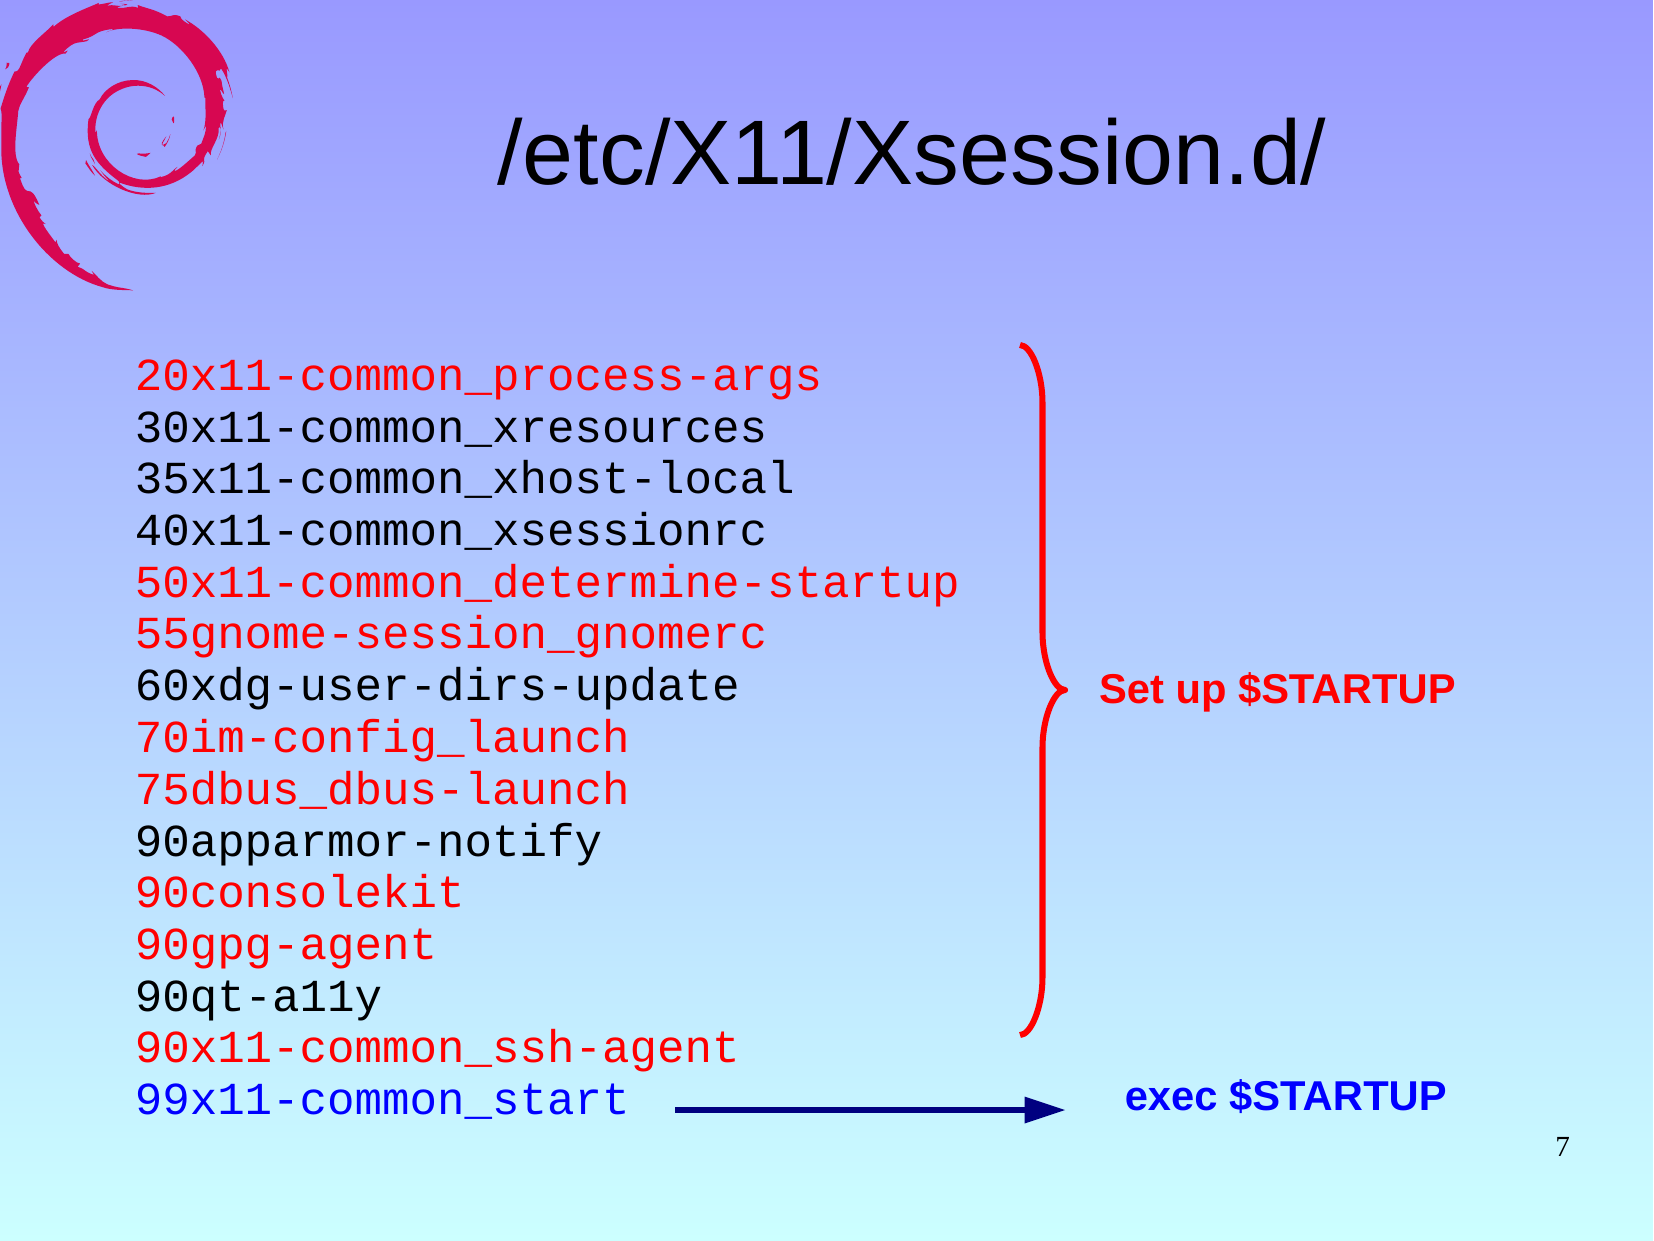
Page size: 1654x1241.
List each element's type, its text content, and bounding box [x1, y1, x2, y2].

text_box 20x11-common_process-args 30x11-common_xresources 35x11-common_xhost-local 40x11-common_xsessionrc 50x11-common_determine-startup 55gnome-session_gnomerc 60xdg-user-dirs-update 70im-config_launch 75dbus_dbus-launch 90apparmor-notify 90consolekit 90gpg-agent 90qt-a11y 90x11-common_ssh-agent 99x11-common_start [120, 345, 1021, 1136]
text_box Set up $STARTUP [1084, 658, 1471, 721]
title /etc/X11/Xsession.d/ [255, 49, 1571, 257]
text_box exec $STARTUP [1110, 1065, 1462, 1156]
